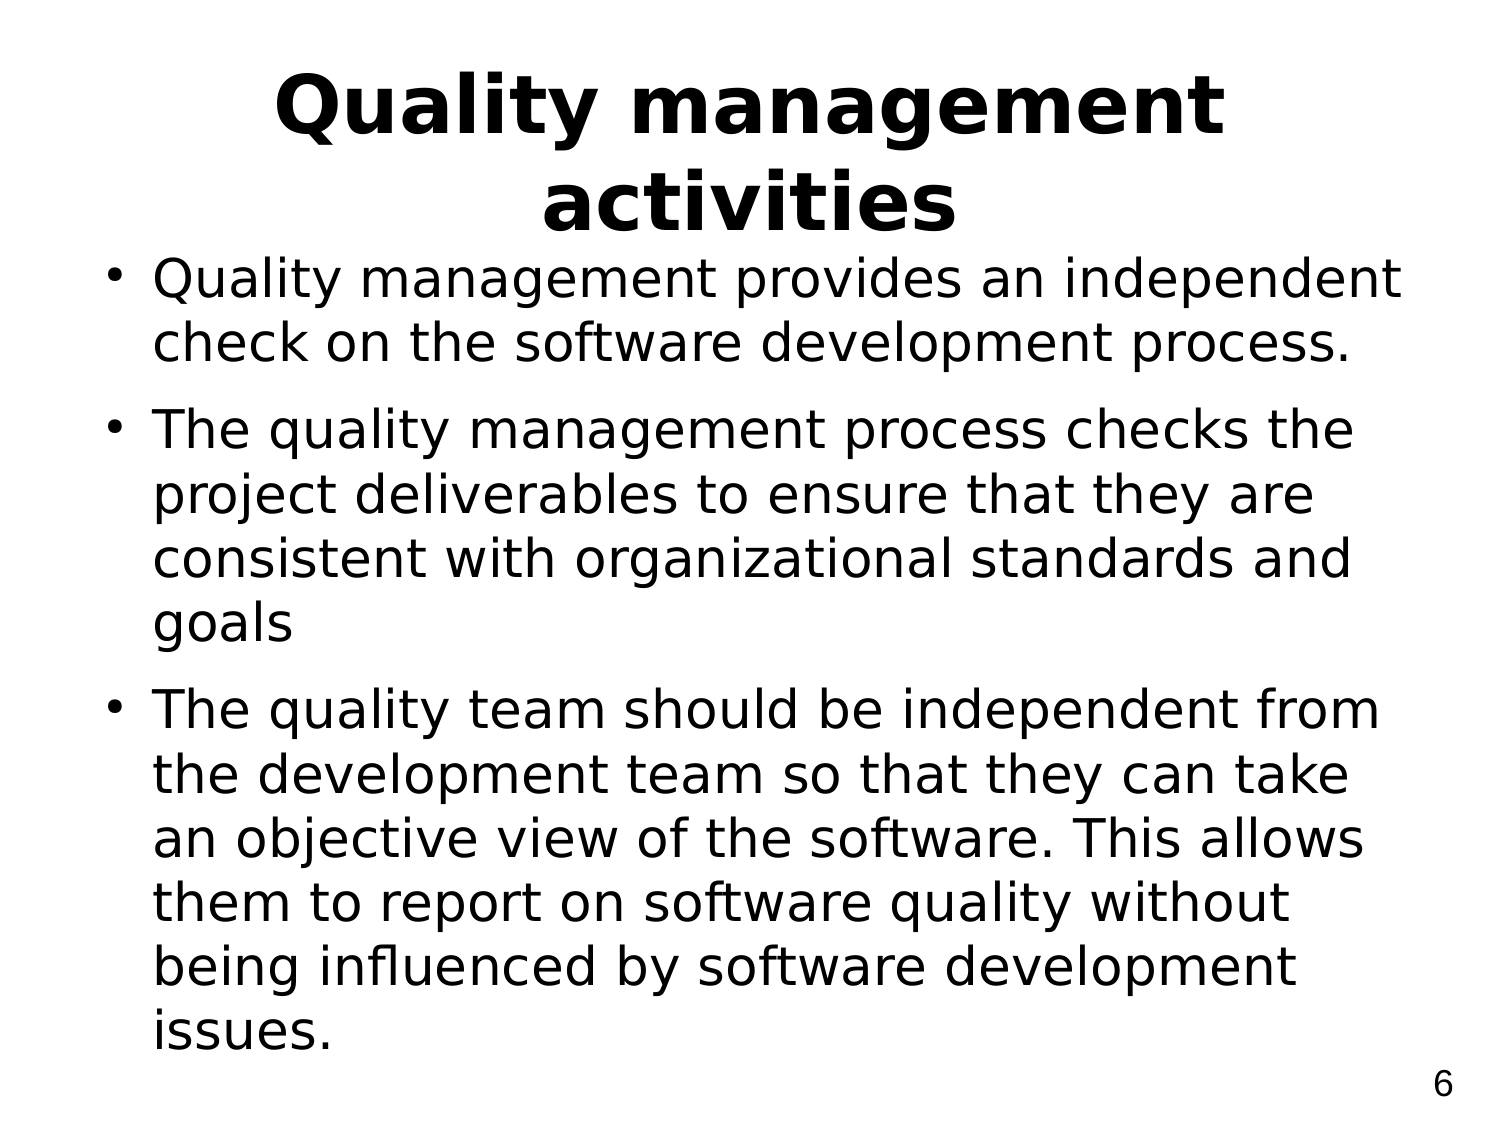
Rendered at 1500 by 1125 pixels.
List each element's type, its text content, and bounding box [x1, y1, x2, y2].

list Quality management provides an independent check on the software development process. The quality management process checks the project deliverables to ensure that they are consistent with organizational standards and goals The quality team should be independent from the development team so that they can take an objective view of the software. This allows them to report on software quality without being influenced by software development issues. [75, 236, 1425, 1093]
title Quality management activities [75, 44, 1425, 177]
